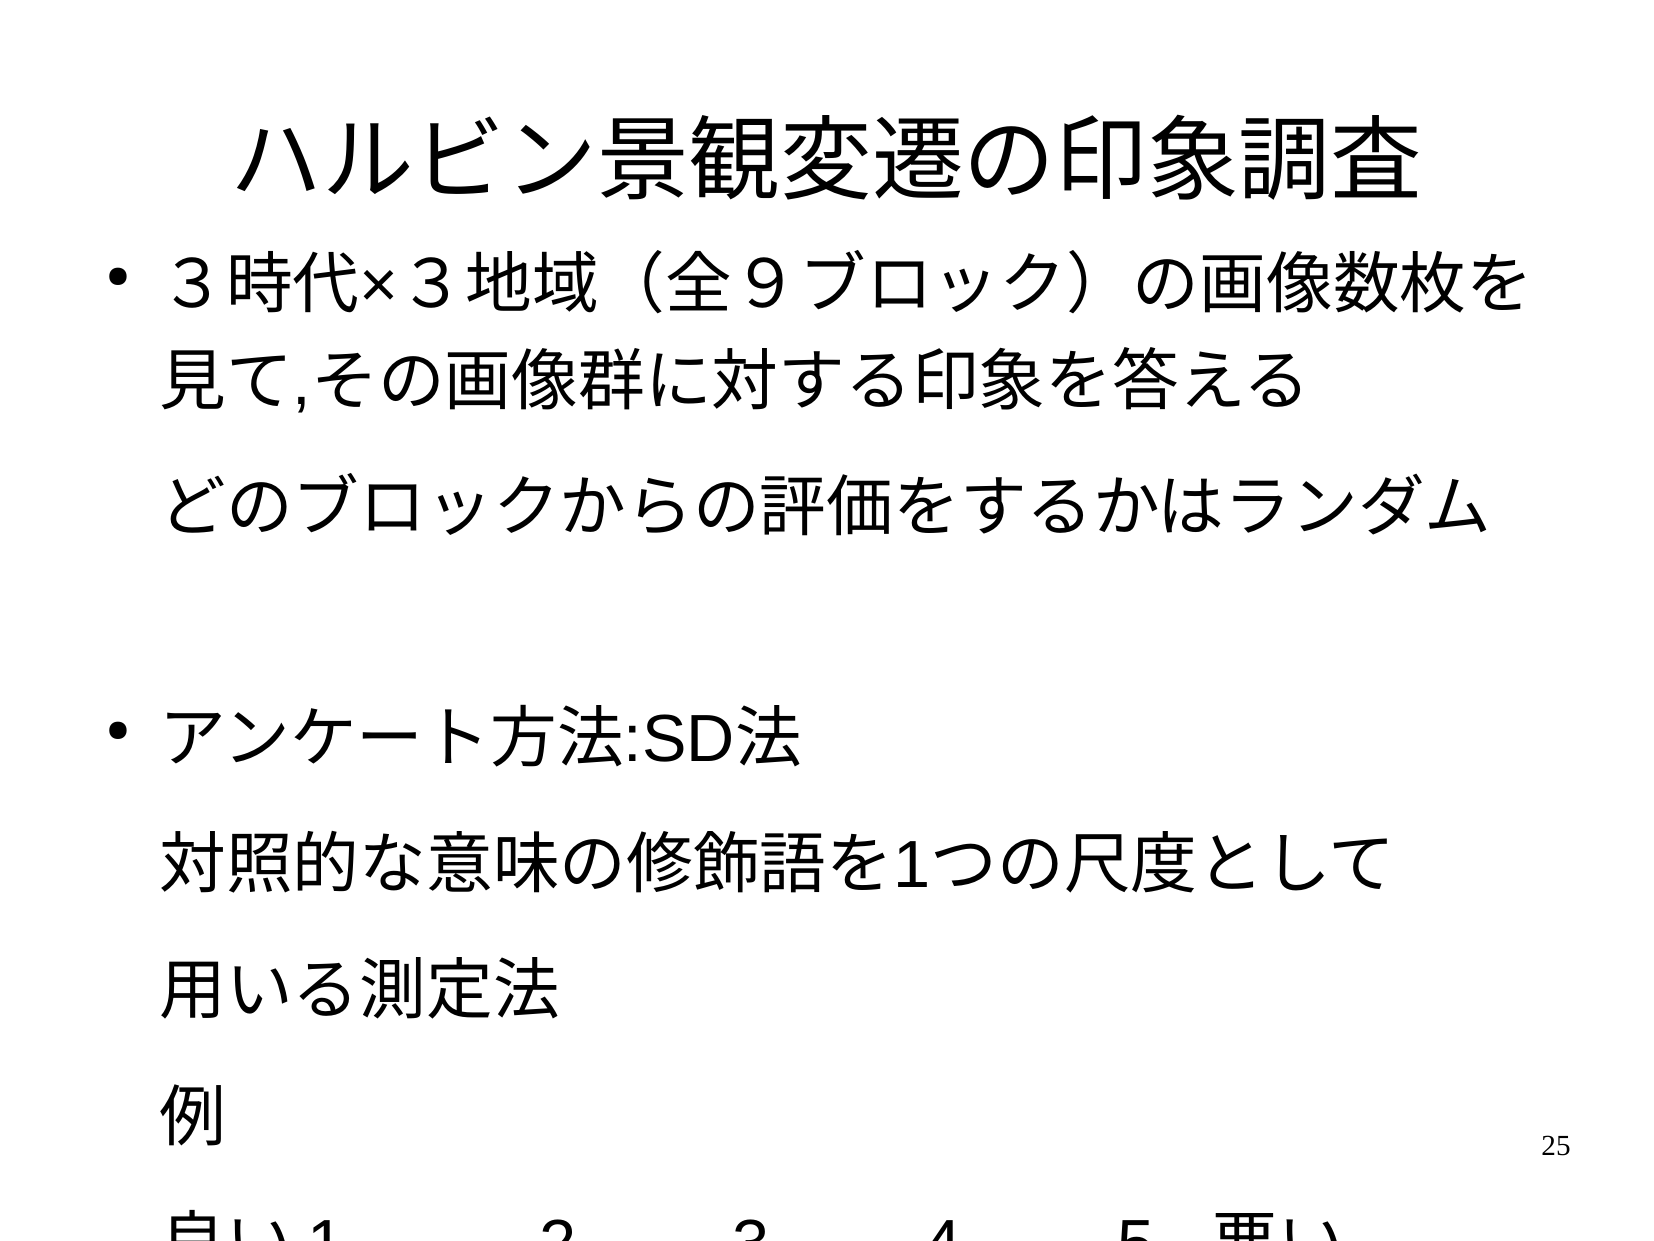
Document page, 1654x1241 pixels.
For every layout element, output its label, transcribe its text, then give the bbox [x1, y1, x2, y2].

list ３時代×３地域（全９ブロック）の画像数枚を見て,その画像群に対する印象を答える どのブロックからの評価をするかはランダム アンケート方法:SD法 対照的な意味の修飾語を1つの尺度として 用いる測定法 例 良い 1−−−−−2−−−−3−−−−4−−−−5 悪い とても やや ? やや とても [88, 230, 1577, 1181]
title ハルビン景観変遷の印象調査 [82, 49, 1571, 257]
